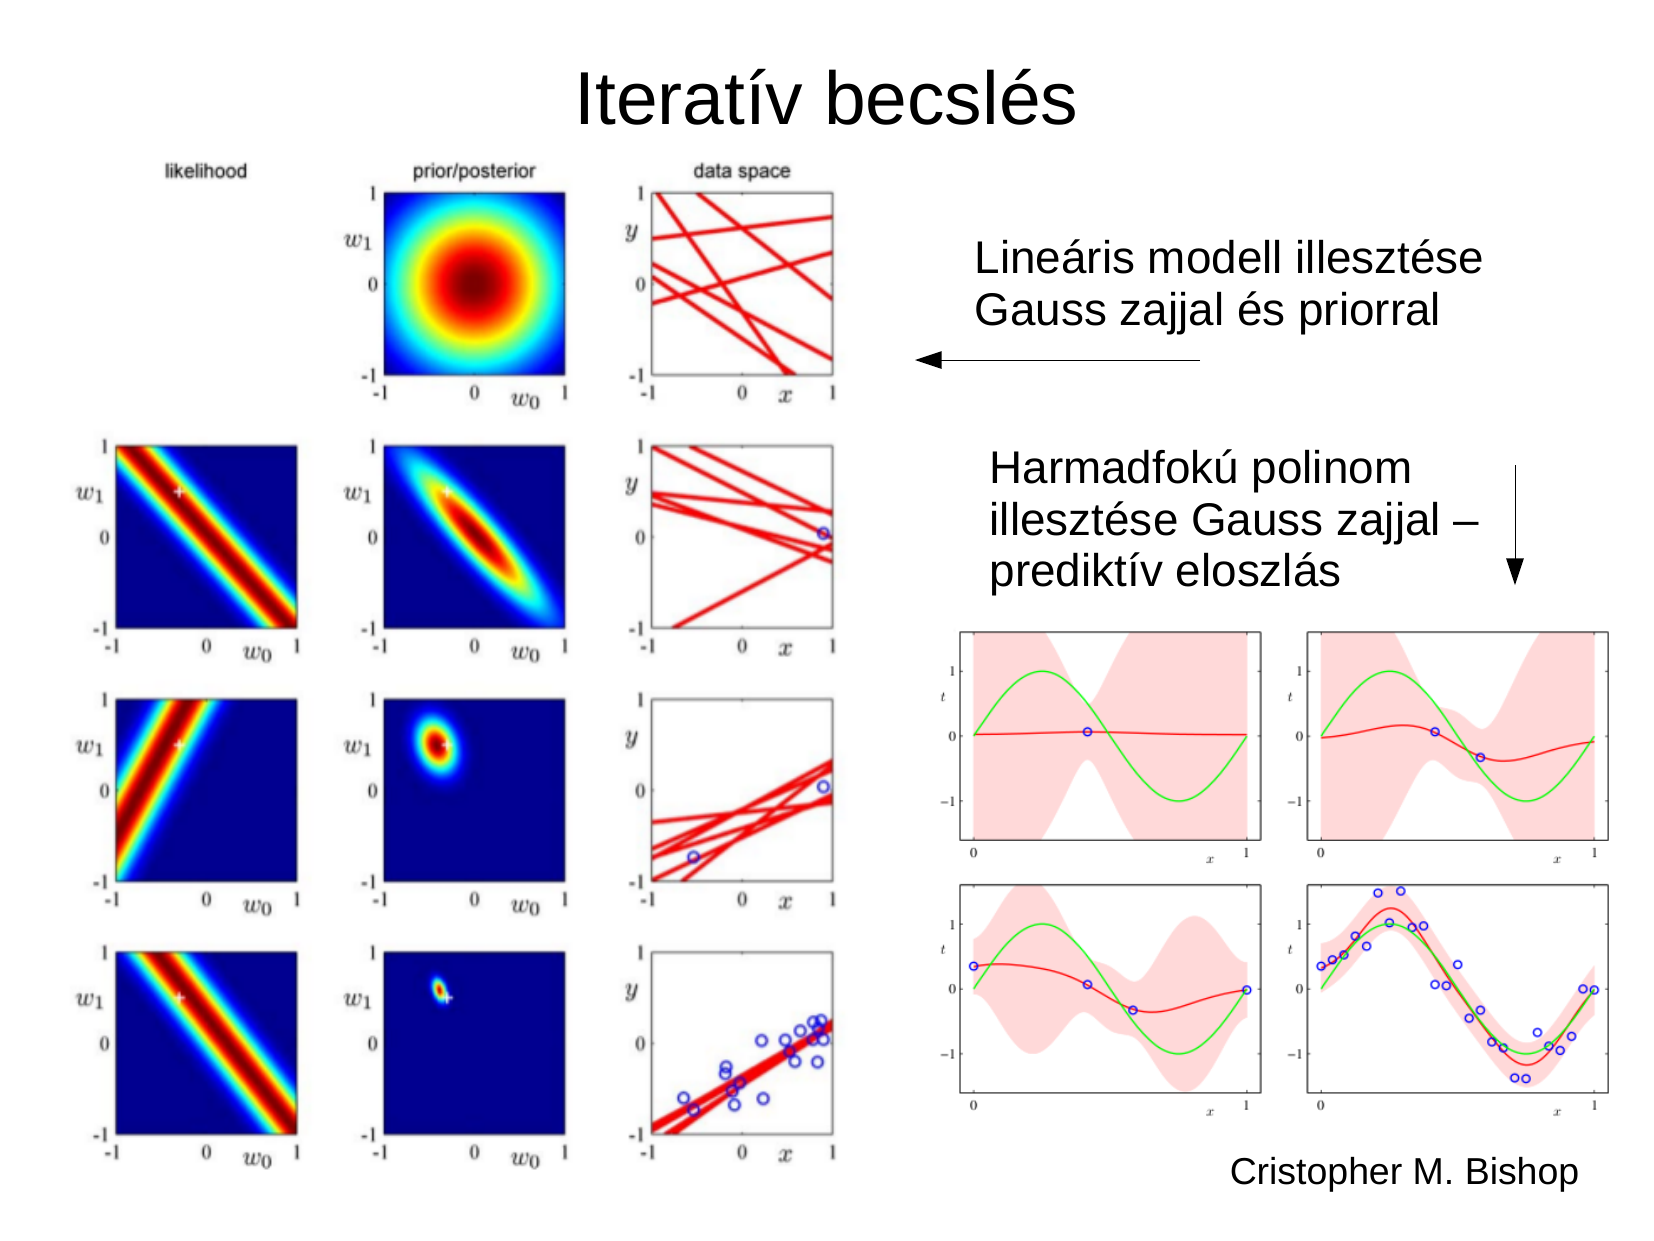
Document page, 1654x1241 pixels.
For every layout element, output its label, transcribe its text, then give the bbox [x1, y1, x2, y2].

text_box Cristopher M. Bishop [1215, 1143, 1595, 1201]
title Iteratív becslés [82, 49, 1571, 148]
picture [30, 149, 886, 1186]
text_box Harmadfokú polinom illesztése Gauss zajjal – prediktív eloszlás [975, 435, 1621, 604]
text_box Lineáris modell illesztése Gauss zajjal és priorral [960, 225, 1606, 376]
picture [930, 614, 1636, 1126]
